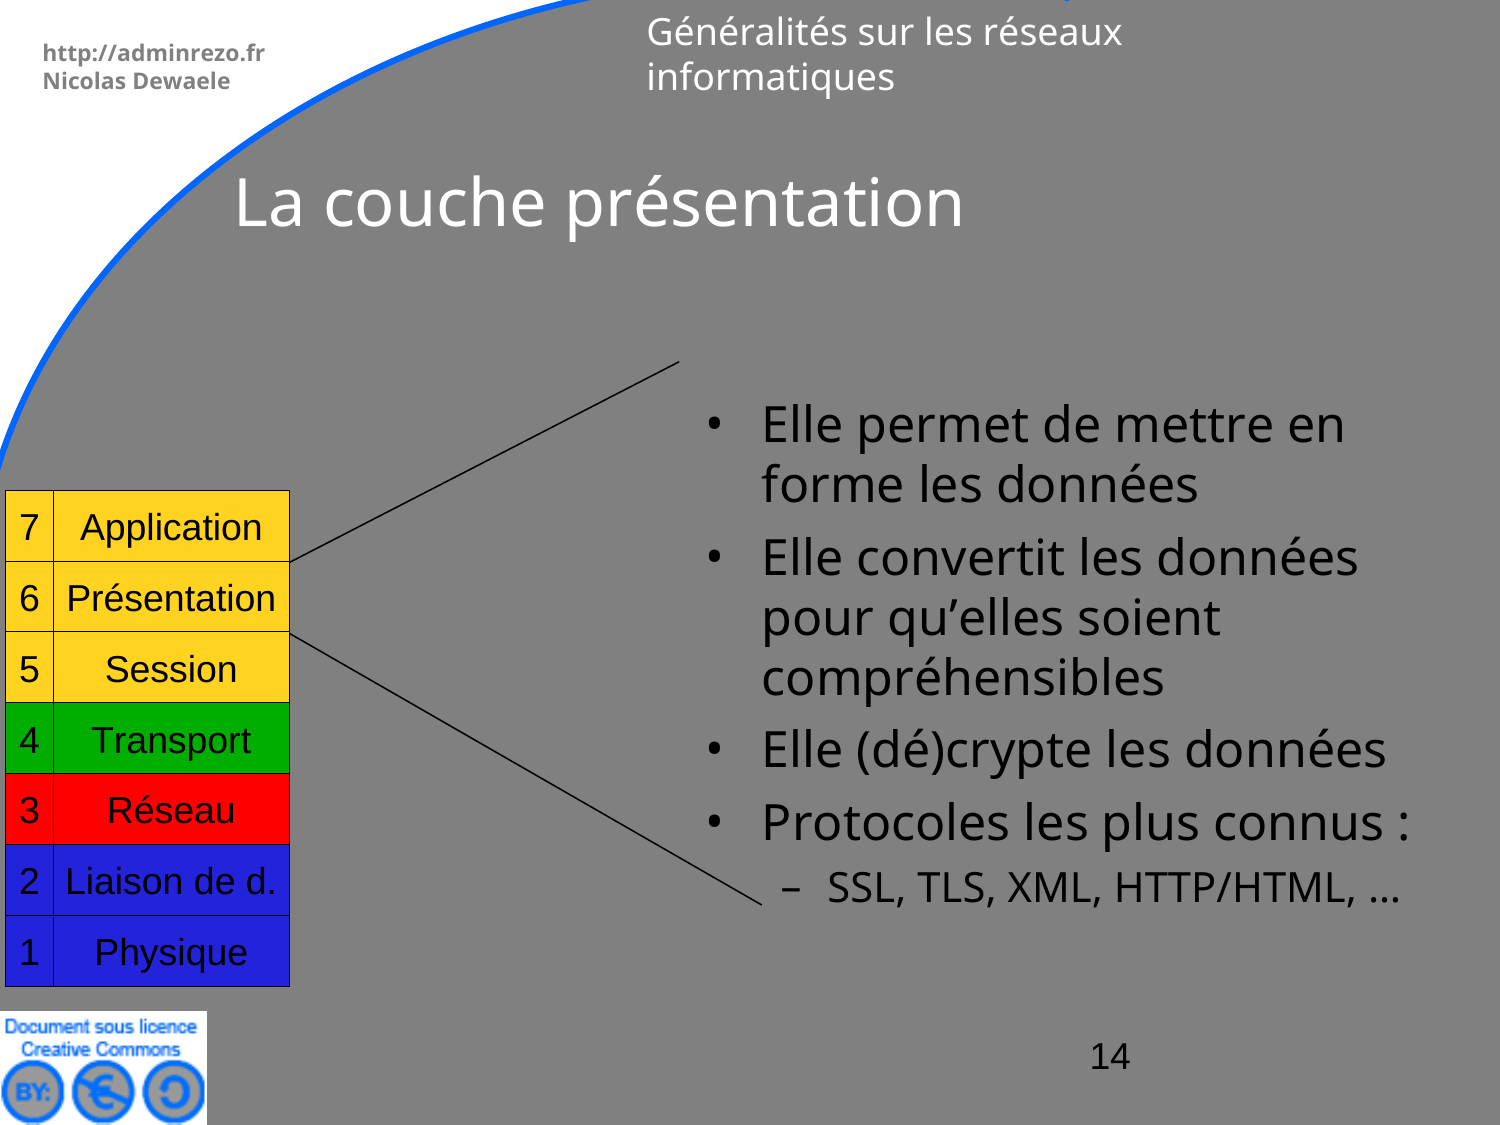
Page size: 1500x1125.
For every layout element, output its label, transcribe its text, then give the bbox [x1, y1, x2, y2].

text_box Physique [54, 915, 290, 987]
text_box 3 [5, 773, 54, 844]
text_box 5 [5, 631, 54, 702]
text_box Réseau [54, 773, 290, 844]
text_box Transport [54, 702, 290, 773]
text_box 7 [5, 490, 54, 561]
text_box 6 [5, 561, 54, 631]
title La couche présentation [218, 148, 1500, 251]
picture [0, 1011, 207, 1125]
text_box Session [54, 631, 290, 702]
text_box 1 [5, 915, 54, 987]
list Elle permet de mettre en forme les données Elle convertit les données pour qu’elles soient compréhensibles Elle (dé)crypte les données Protocoles les plus connus : SSL, TLS, XML, HTTP/HTML, … [690, 384, 1500, 929]
text_box 2 [5, 844, 54, 915]
text_box 4 [5, 702, 54, 773]
text_box Présentation [54, 561, 290, 631]
text_box Liaison de d. [54, 844, 290, 915]
text_box Application [54, 490, 290, 561]
